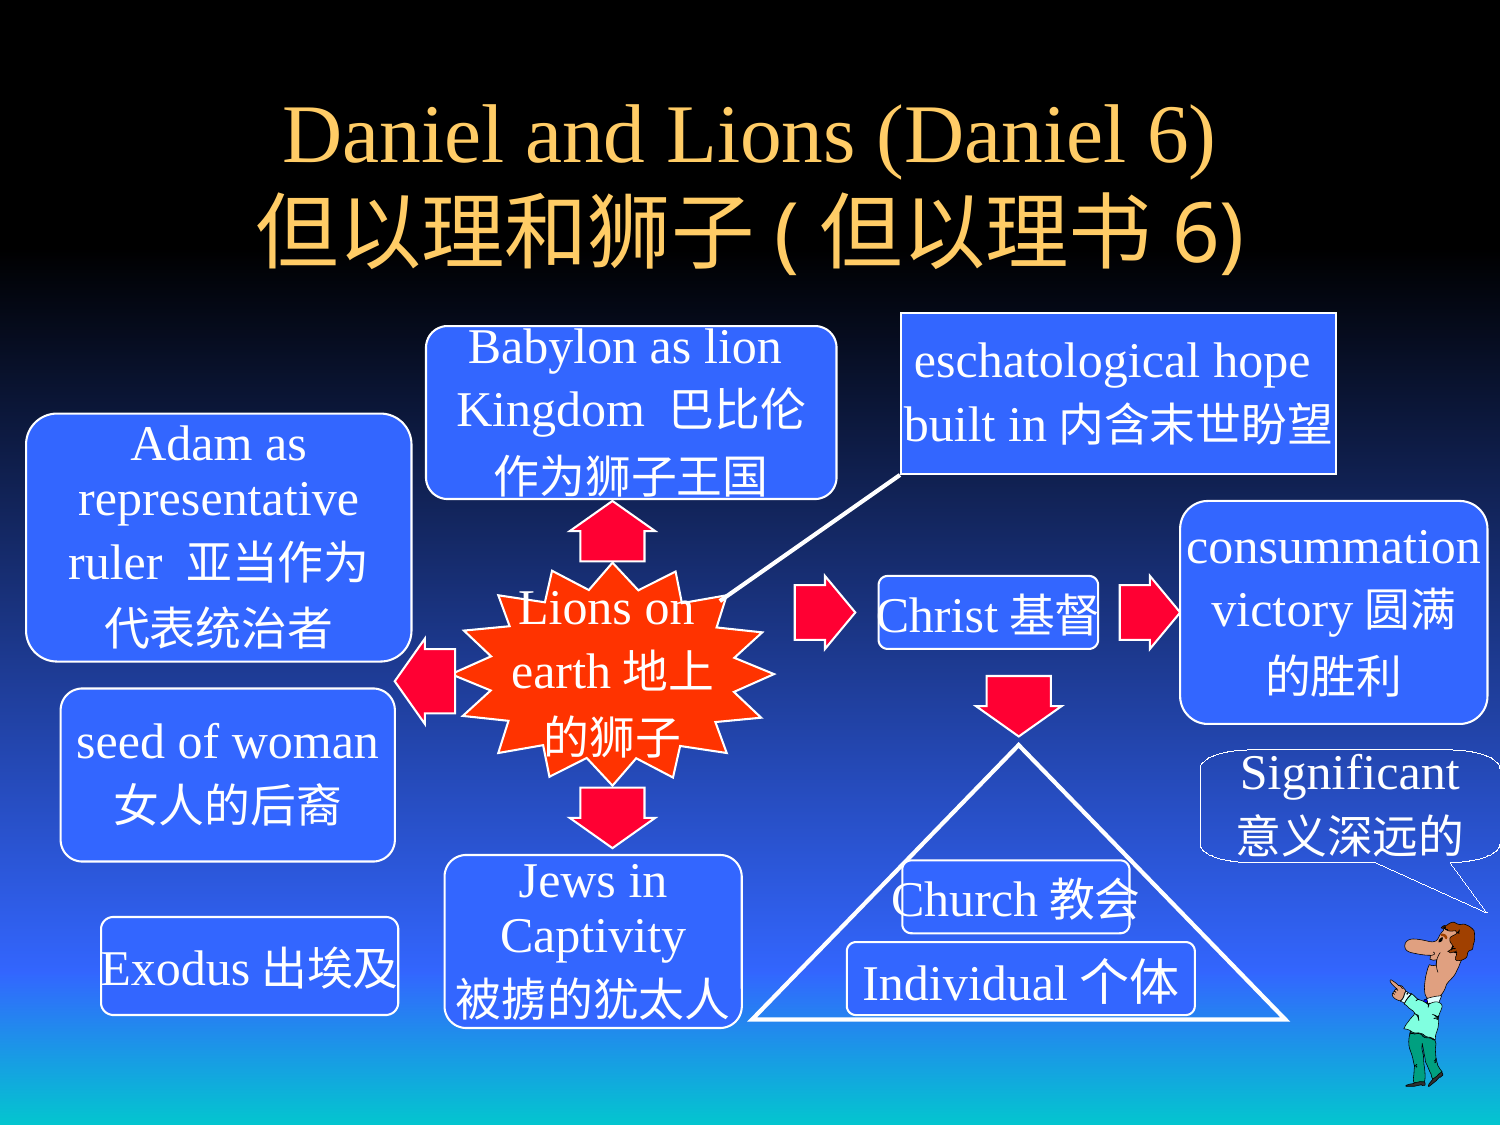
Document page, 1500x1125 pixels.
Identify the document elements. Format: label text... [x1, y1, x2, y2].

text_box Lions on earth地上 的狮子 [456, 562, 775, 786]
text_box [1119, 575, 1180, 649]
text_box [976, 676, 1062, 737]
text_box [394, 638, 456, 725]
text_box consummation victory圆满 的胜利 [1180, 500, 1488, 724]
text_box Adam as representative ruler 亚当作为 代表统治者 [26, 413, 412, 662]
chart [1389, 921, 1476, 1088]
text_box [569, 787, 656, 849]
text_box Christ基督 [878, 575, 1099, 649]
text_box [569, 500, 656, 562]
text_box Church教会 [1107, 904, 1130, 914]
title Daniel and Lions (Daniel 6) 但以理和狮子(但以理书6) [112, 70, 1388, 288]
text_box [794, 575, 856, 649]
text_box Significant 意义深远的 [1200, 749, 1500, 913]
text_box Individual个体 [846, 942, 1195, 1016]
text_box Jews in Captivity 被掳的犹太人 [444, 855, 742, 1028]
text_box Babylon as lion Kingdom 巴比伦 作为狮子王国 [426, 326, 837, 500]
text_box seed of woman 女人的后裔 [60, 688, 395, 862]
text_box Exodus出埃及 [101, 917, 399, 1015]
text_box eschatological hope built in内含末世盼望 [901, 313, 1337, 474]
text_box Church教会 [902, 860, 1130, 934]
